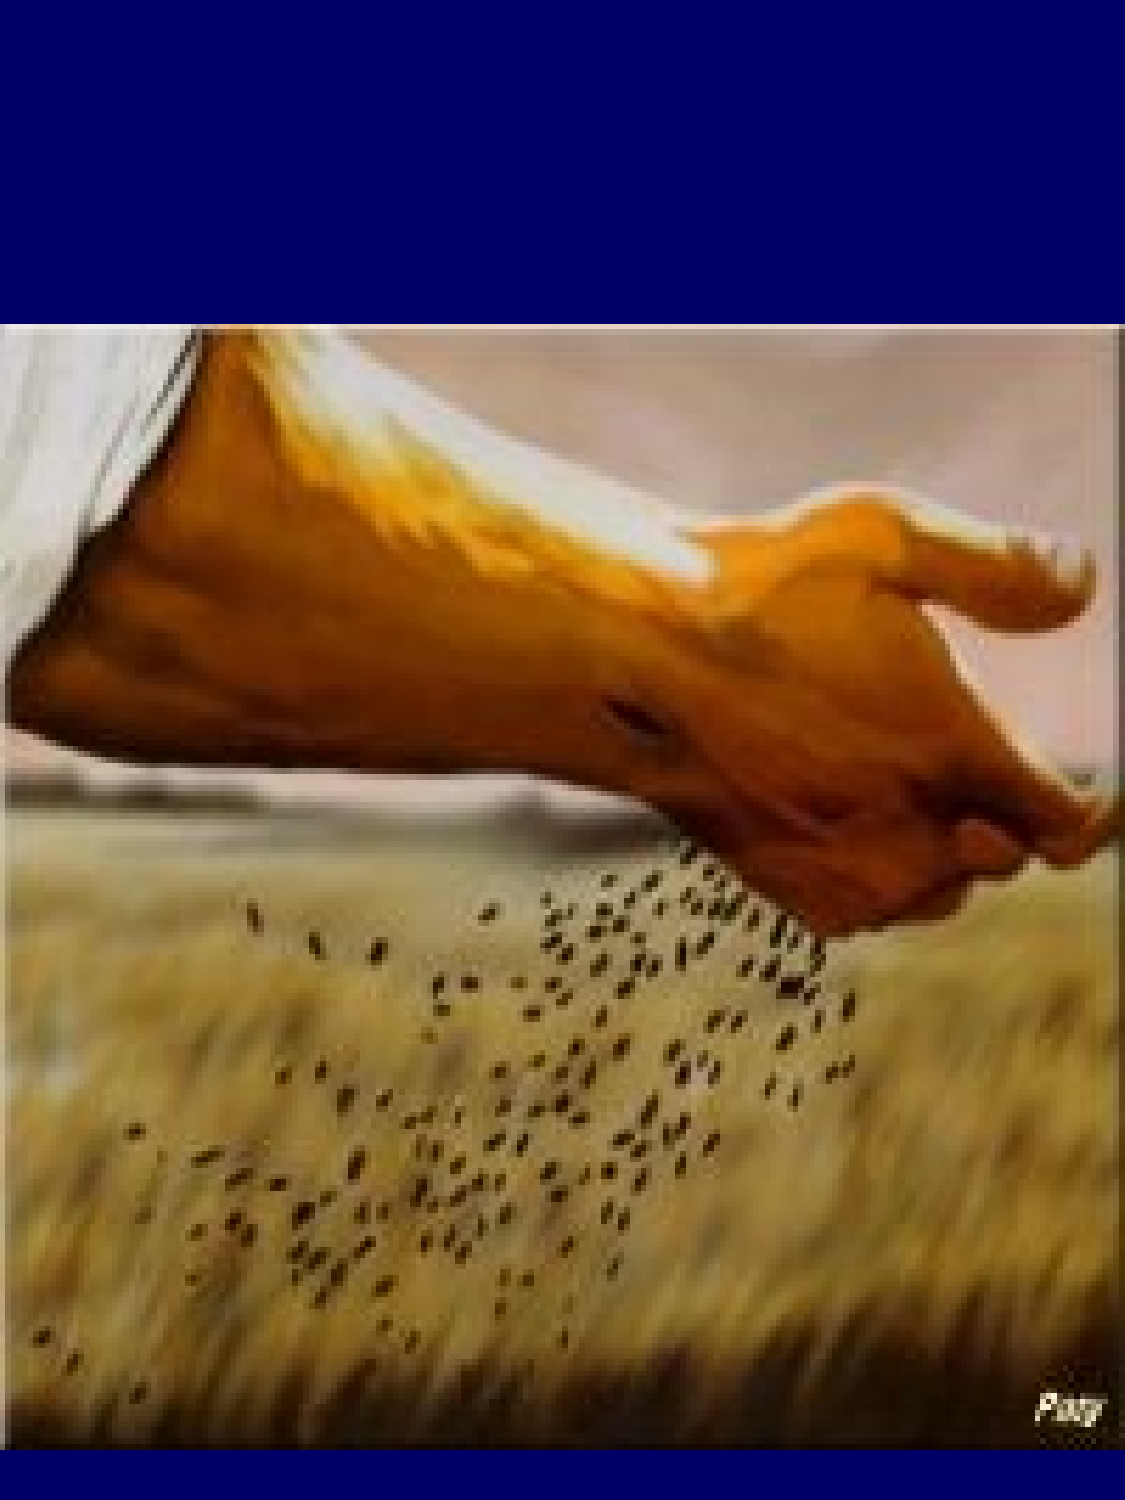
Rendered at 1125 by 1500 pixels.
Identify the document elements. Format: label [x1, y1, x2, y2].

picture [0, 324, 1125, 1450]
